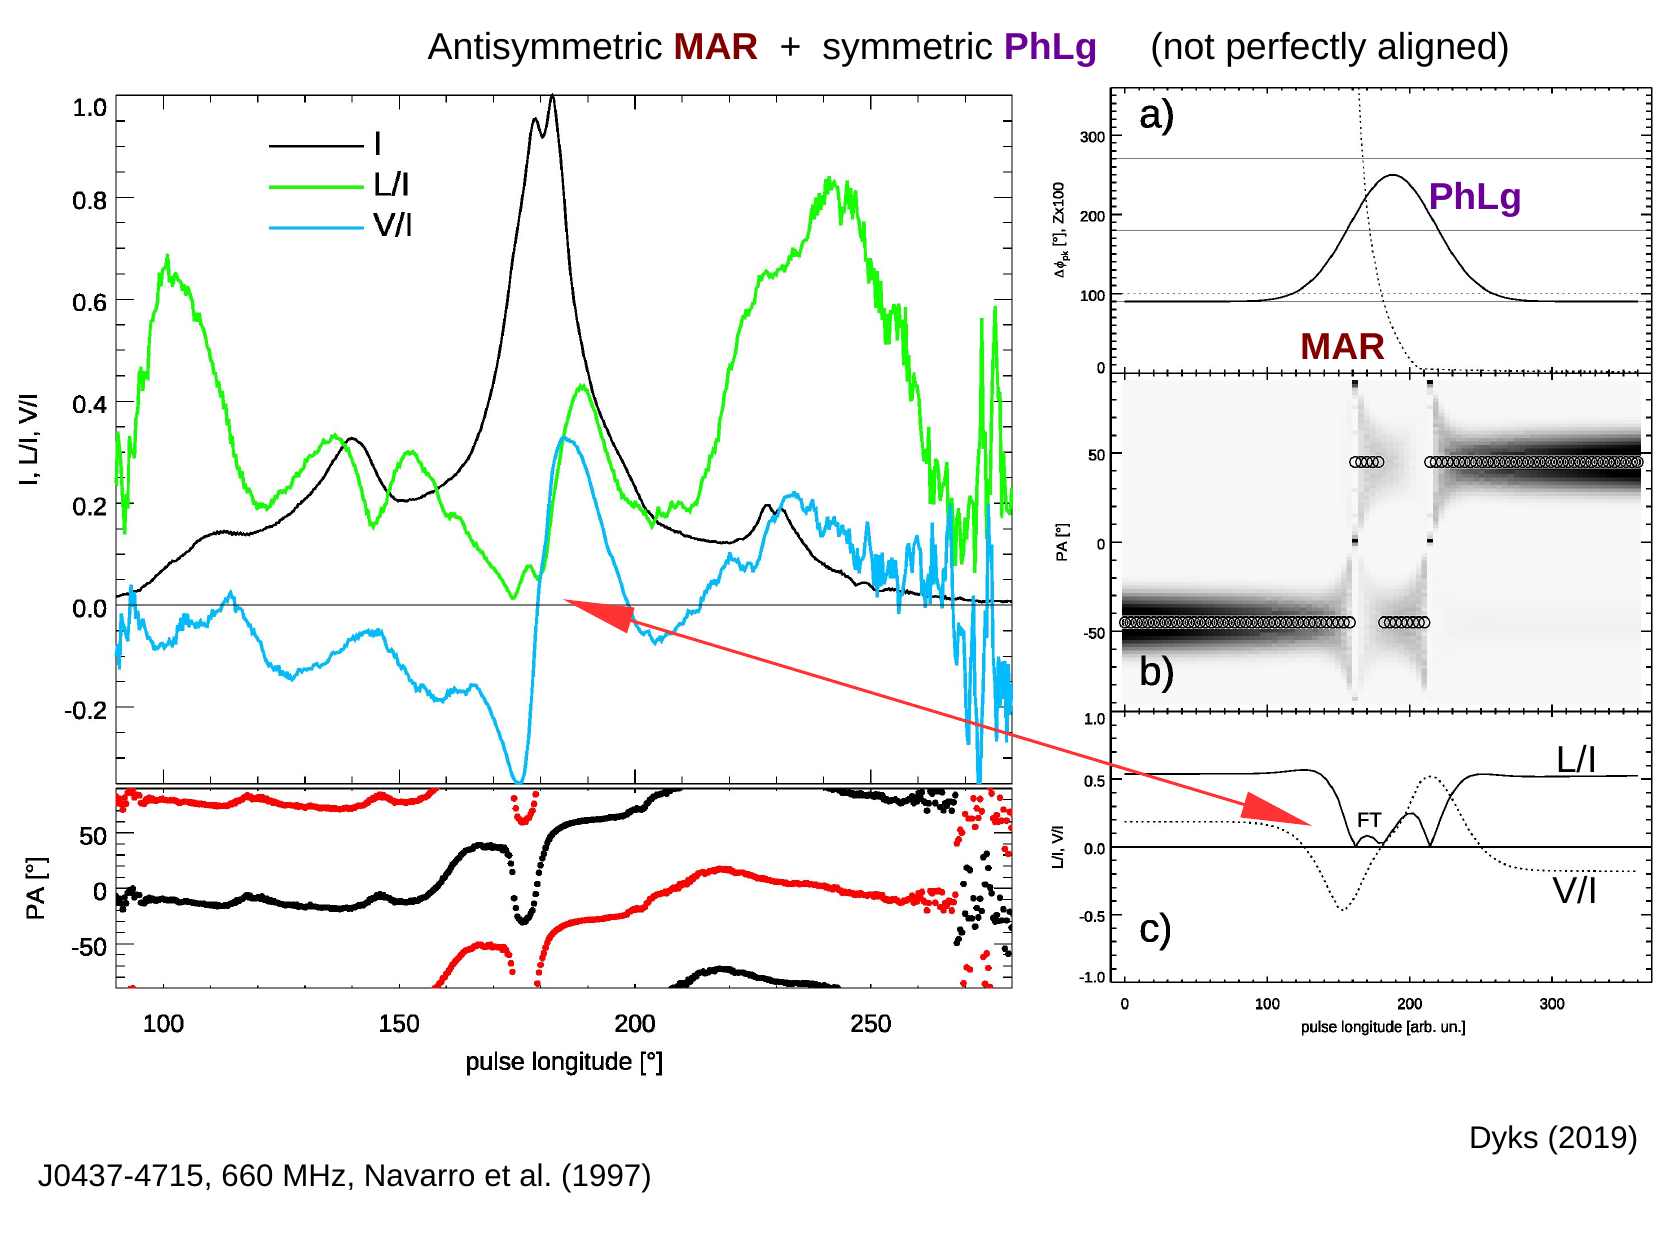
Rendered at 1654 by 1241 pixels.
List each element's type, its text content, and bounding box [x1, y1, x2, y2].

picture [971, 684, 975, 721]
picture [1009, 707, 1013, 733]
text_box J0437-4715, 660 MHz, Navarro et al. (1997) [23, 1150, 668, 1201]
picture [639, 625, 664, 639]
text_box MAR [1275, 318, 1401, 376]
text_box V/I [1537, 862, 1614, 920]
text_box L/I [1541, 730, 1613, 788]
picture [1050, 83, 1654, 1051]
picture [999, 700, 1004, 730]
text_box Dyks (2019) [1454, 1112, 1654, 1163]
text_box PhLg [1413, 168, 1538, 226]
picture [984, 608, 994, 727]
picture [16, 91, 1013, 1088]
picture [677, 498, 965, 718]
text_box Antisymmetric MAR + symmetric PhLg (not perfectly aligned) [412, 18, 1526, 76]
